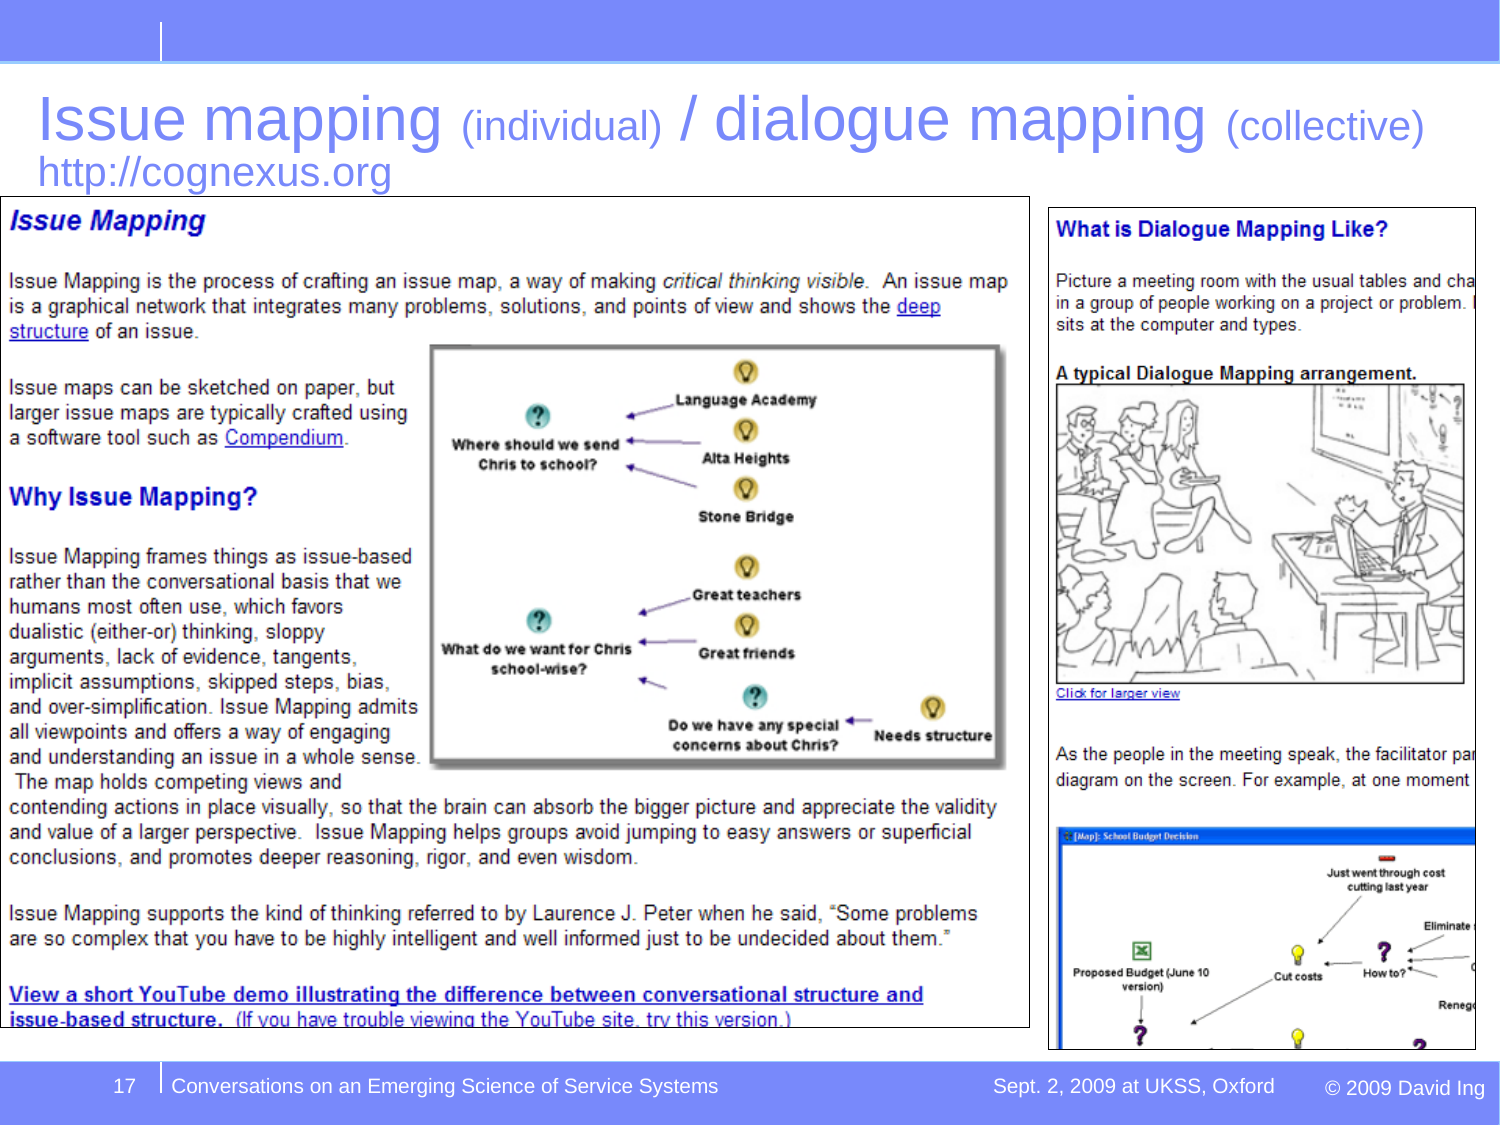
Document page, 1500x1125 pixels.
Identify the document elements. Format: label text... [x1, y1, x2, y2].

title Issue mapping (individual) / dialogue mapping (collective) http://cognexus.org [37, 89, 1463, 205]
picture [1048, 207, 1476, 1050]
picture [0, 196, 1030, 1028]
